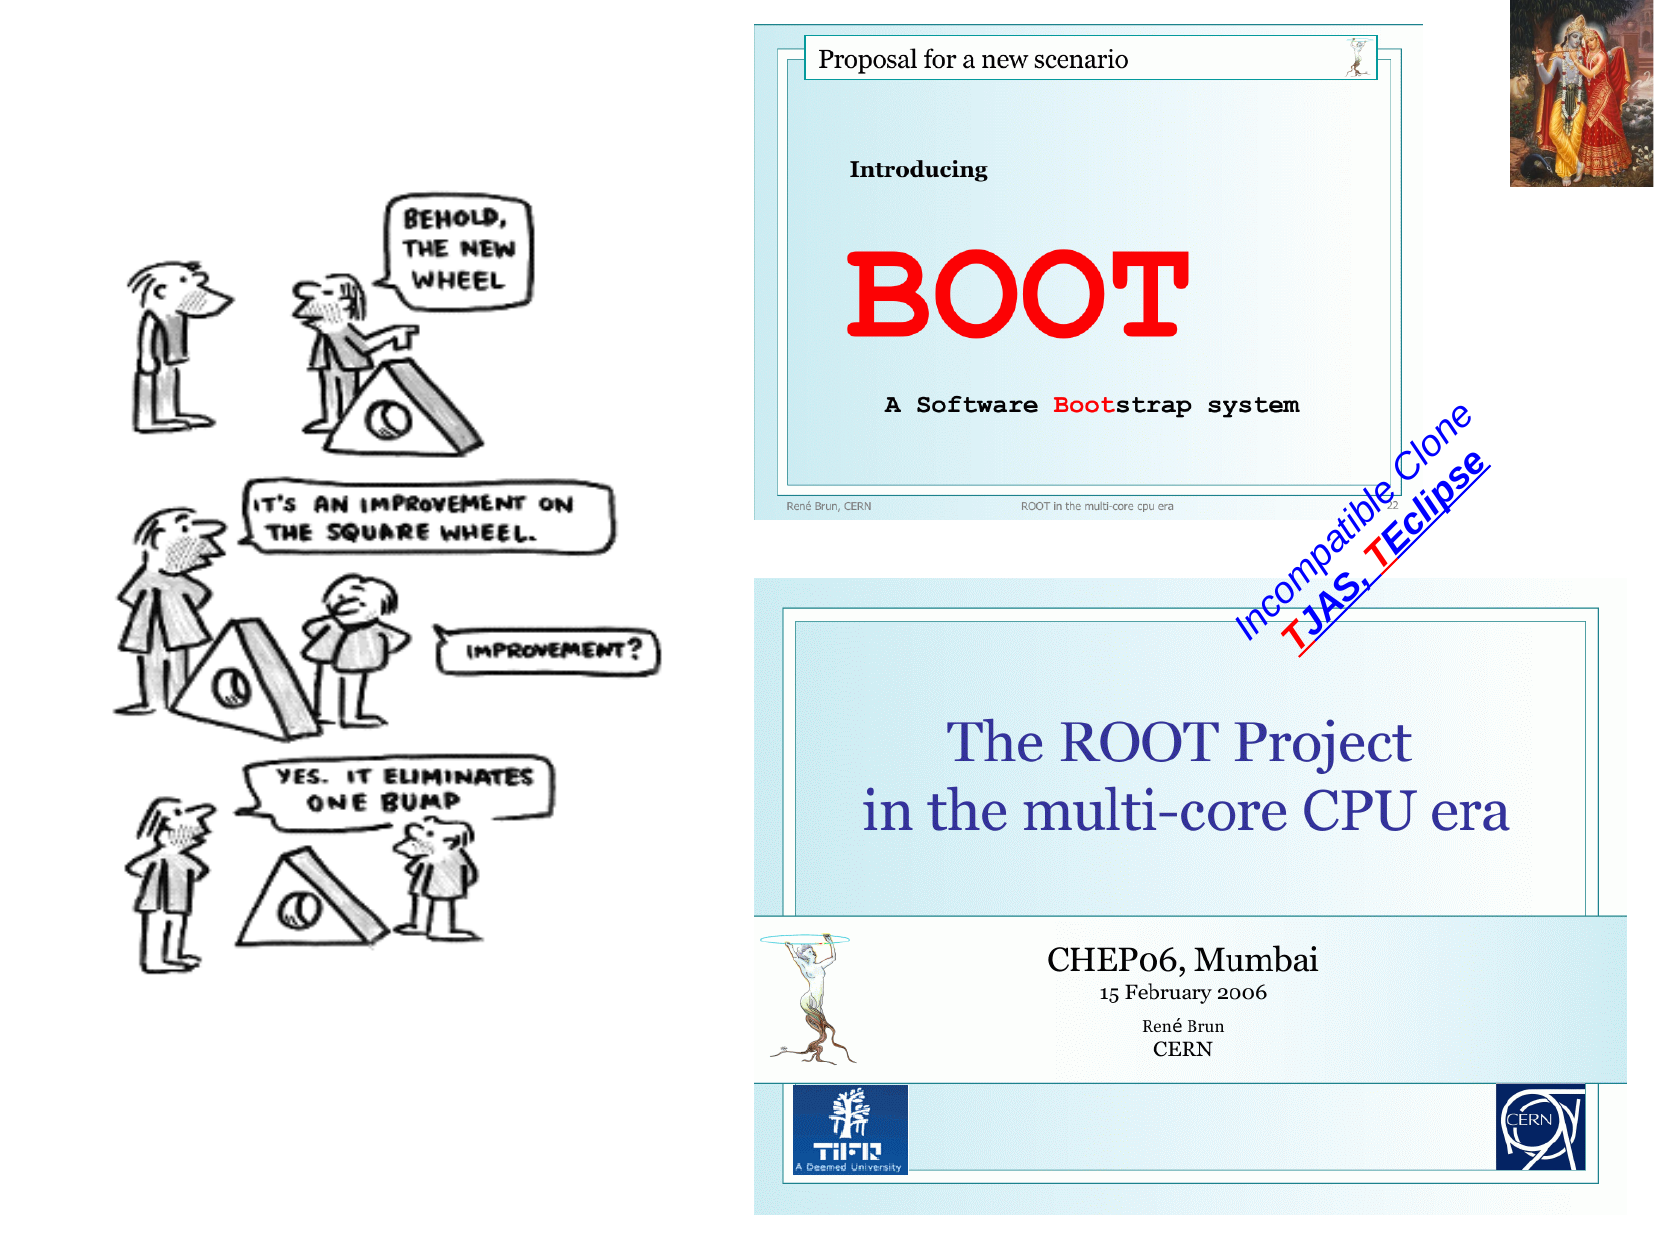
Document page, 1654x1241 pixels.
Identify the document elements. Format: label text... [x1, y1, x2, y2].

picture [1510, 0, 1654, 187]
picture [754, 578, 1627, 1215]
picture [109, 189, 664, 985]
text_box Incompatible Clone TJAS, TEclipse [1209, 375, 1528, 694]
picture [754, 24, 1423, 520]
